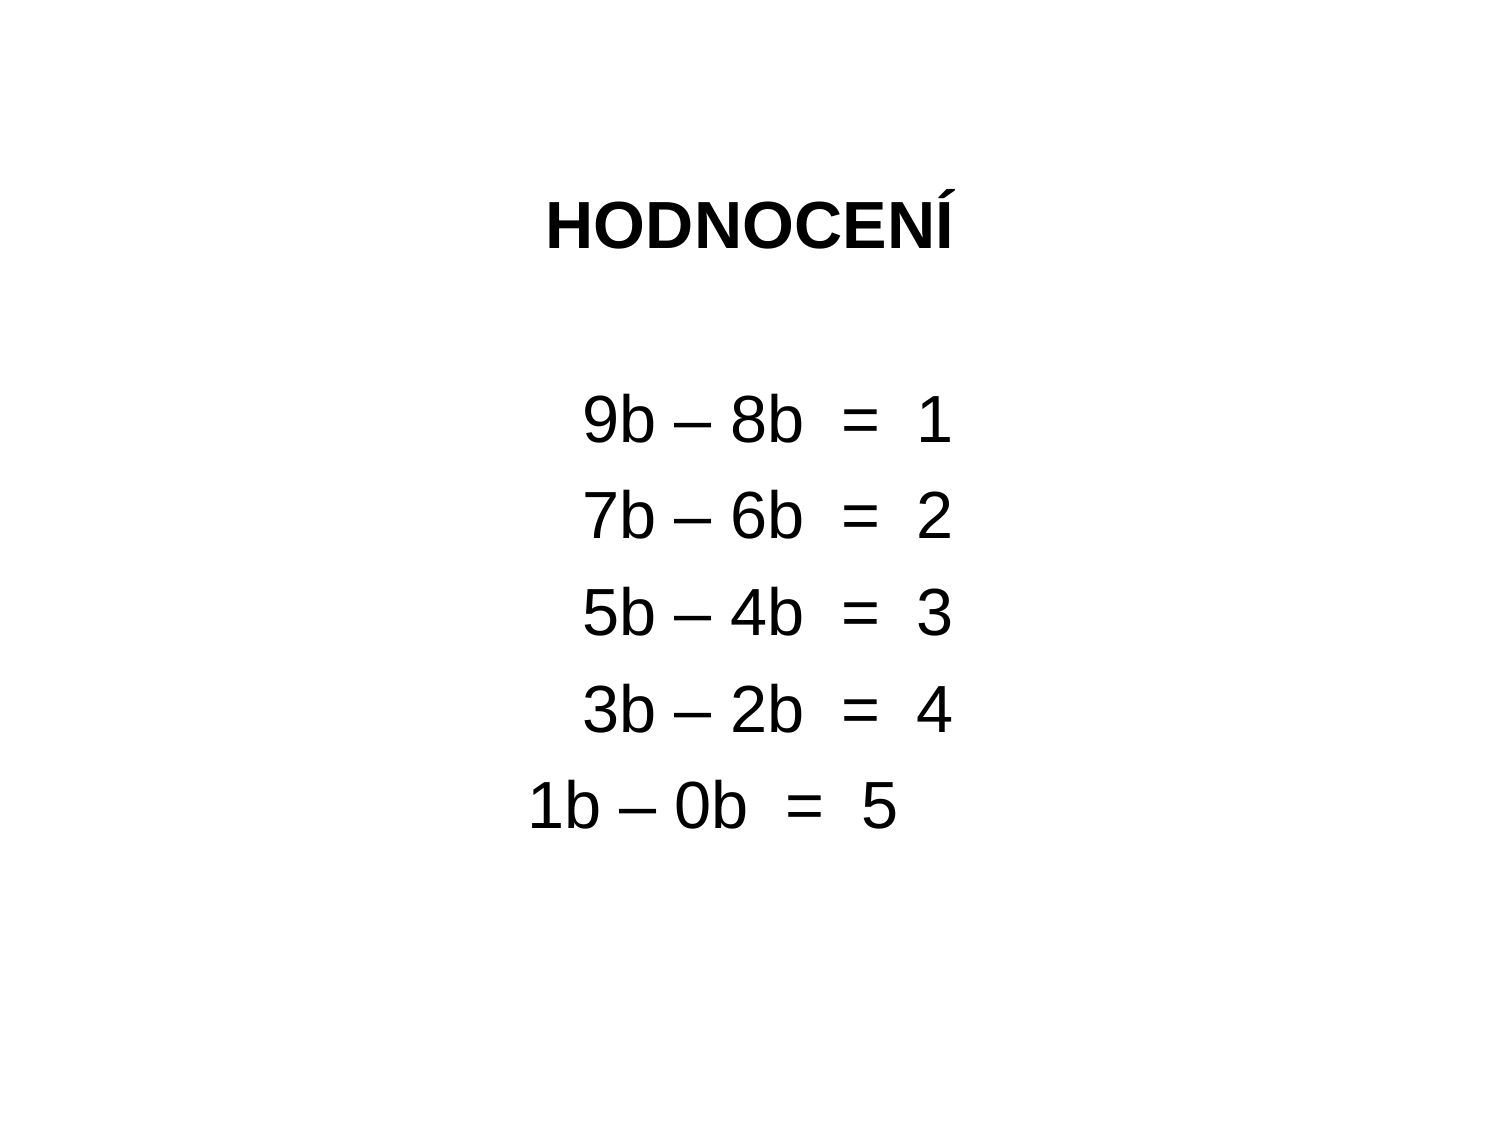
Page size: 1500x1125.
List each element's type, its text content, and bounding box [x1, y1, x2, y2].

list HODNOCENÍ 9b – 8b = 1 7b – 6b = 2 5b – 4b = 3 3b – 2b = 4 1b – 0b = 5 [75, 78, 1426, 1006]
